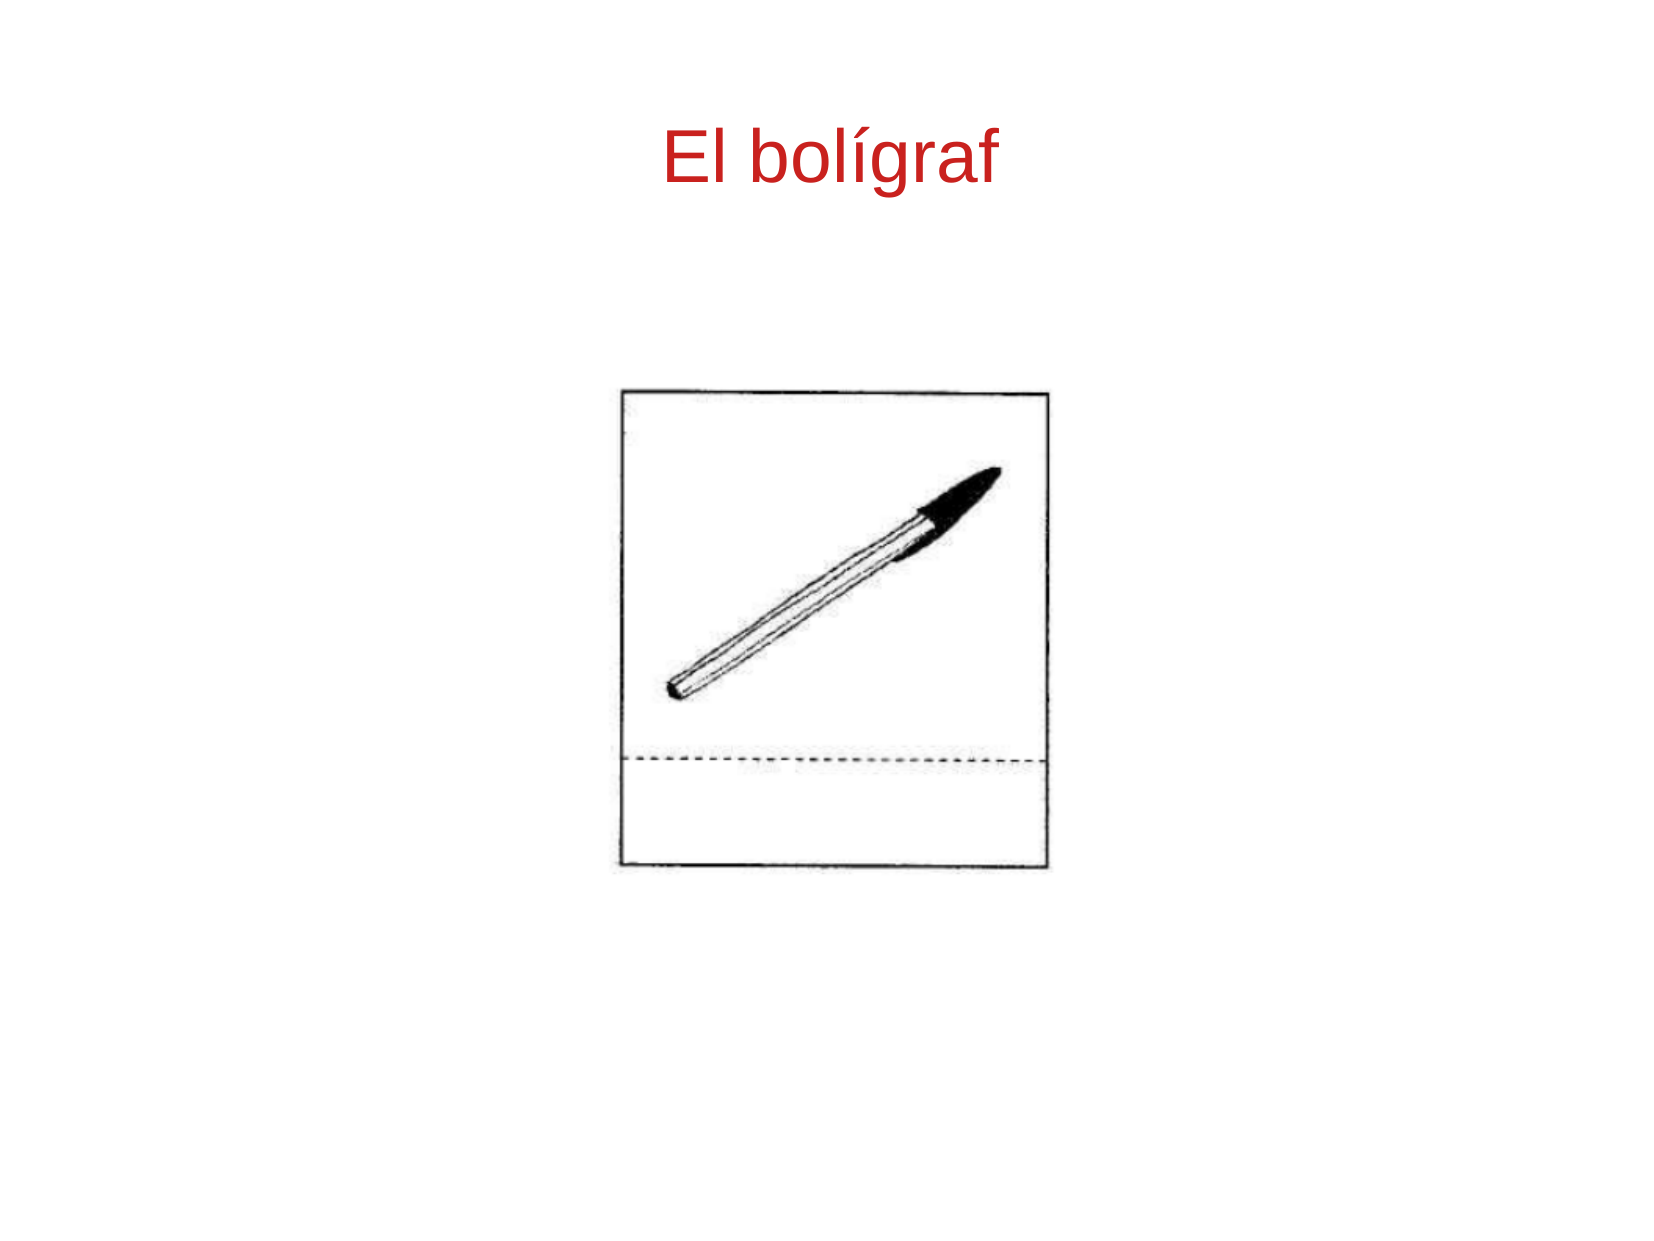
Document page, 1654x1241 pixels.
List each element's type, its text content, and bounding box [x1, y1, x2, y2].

text_box El bolígraf [289, 49, 1371, 257]
picture [603, 374, 1073, 876]
